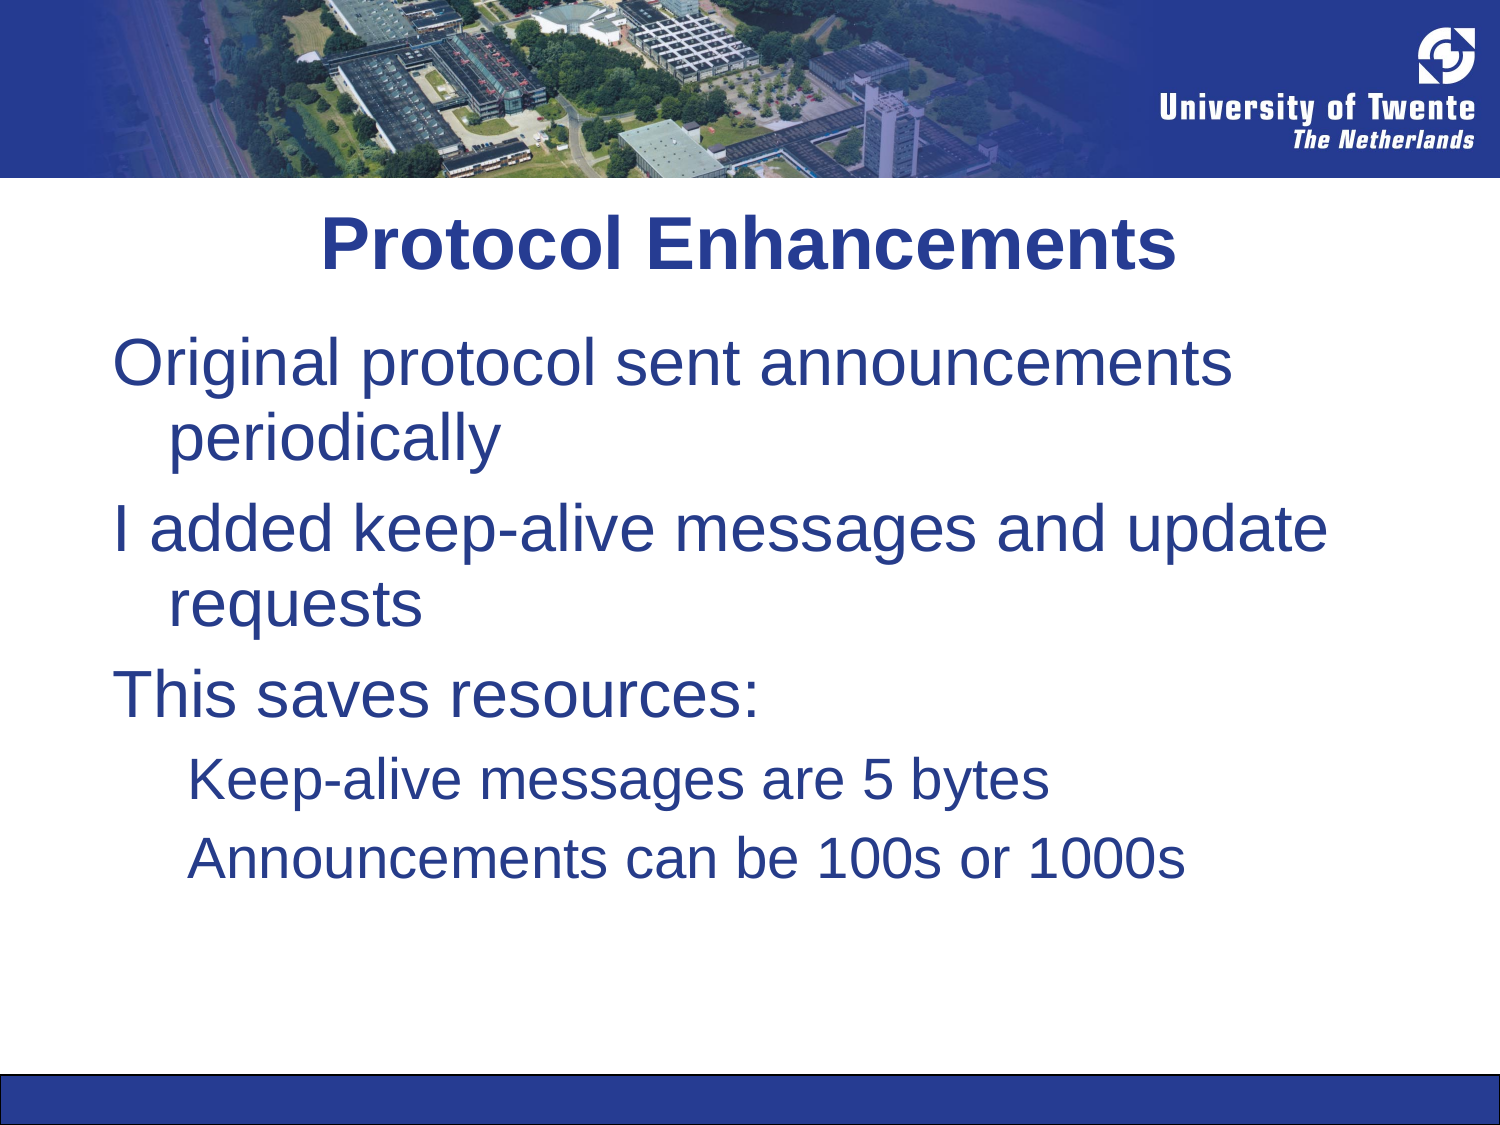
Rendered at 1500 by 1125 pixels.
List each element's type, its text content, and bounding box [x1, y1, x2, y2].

title Protocol Enhancements [112, 187, 1388, 301]
list Original protocol sent announcements periodically I added keep-alive messages and update requests This saves resources: Keep-alive messages are 5 bytes Announcements can be 100s or 1000s [112, 324, 1388, 1001]
picture [0, 0, 1500, 178]
